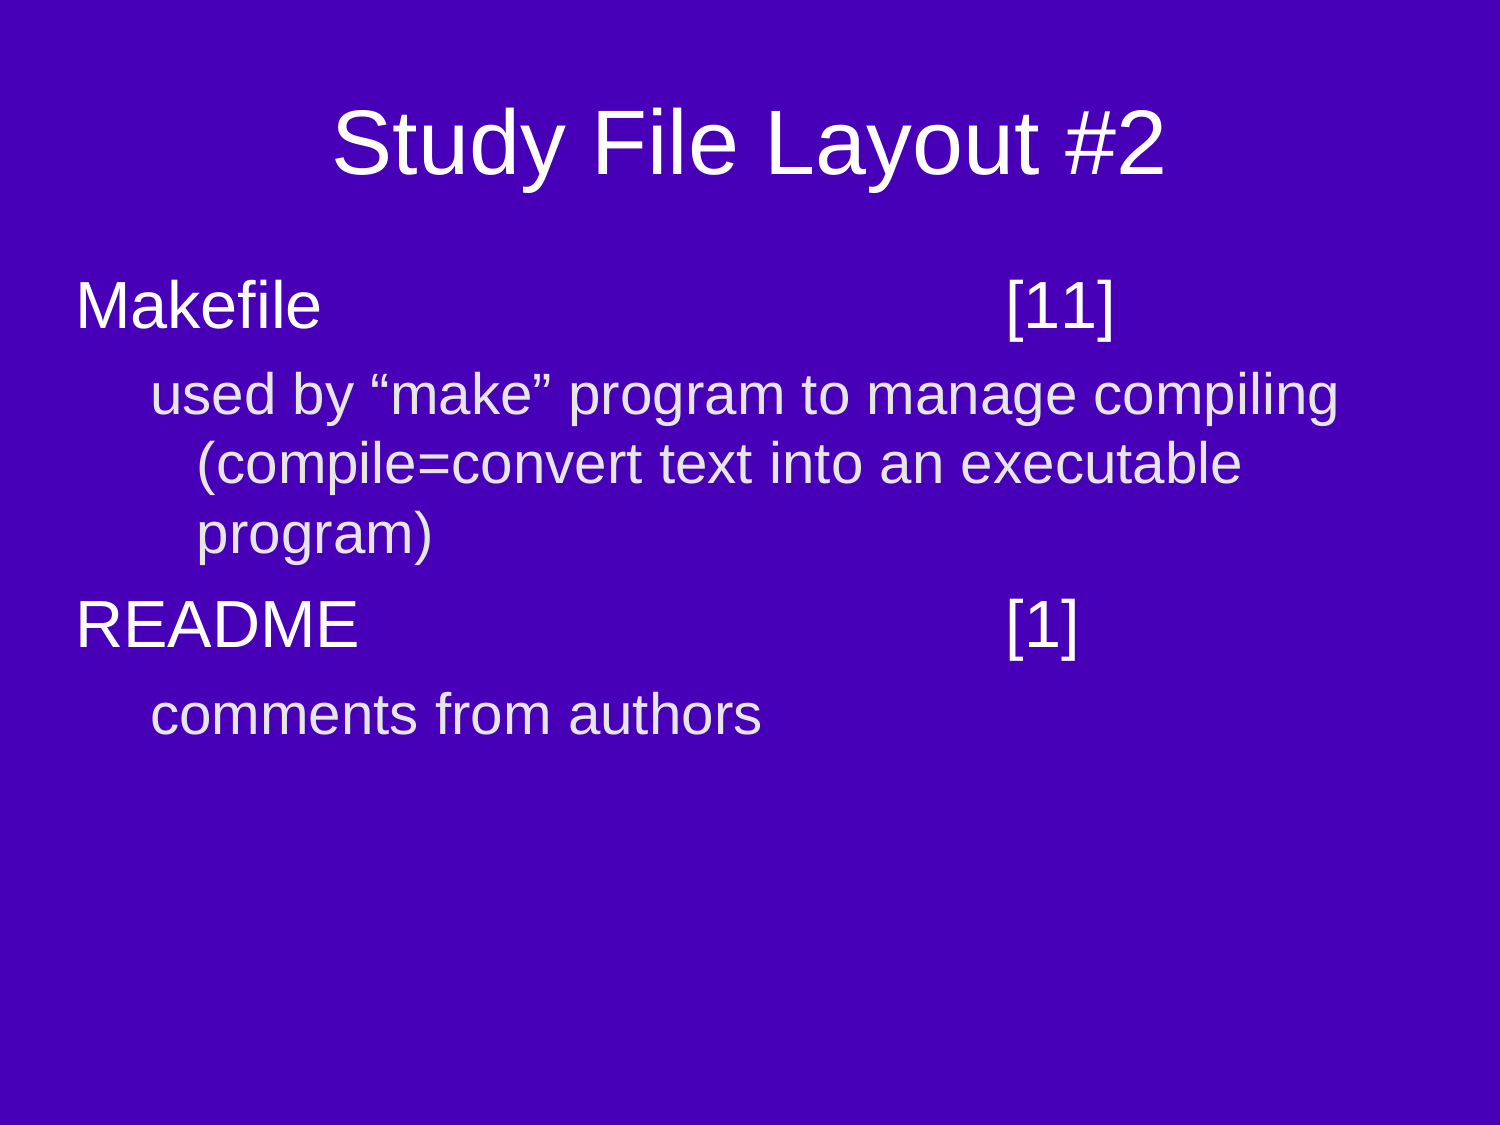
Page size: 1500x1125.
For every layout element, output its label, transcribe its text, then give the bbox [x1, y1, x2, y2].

list Makefile [11] used by “make” program to manage compiling (compile=convert text into an executable program) README [1] comments from authors [75, 262, 1426, 1006]
title Study File Layout #2 [75, 45, 1426, 233]
